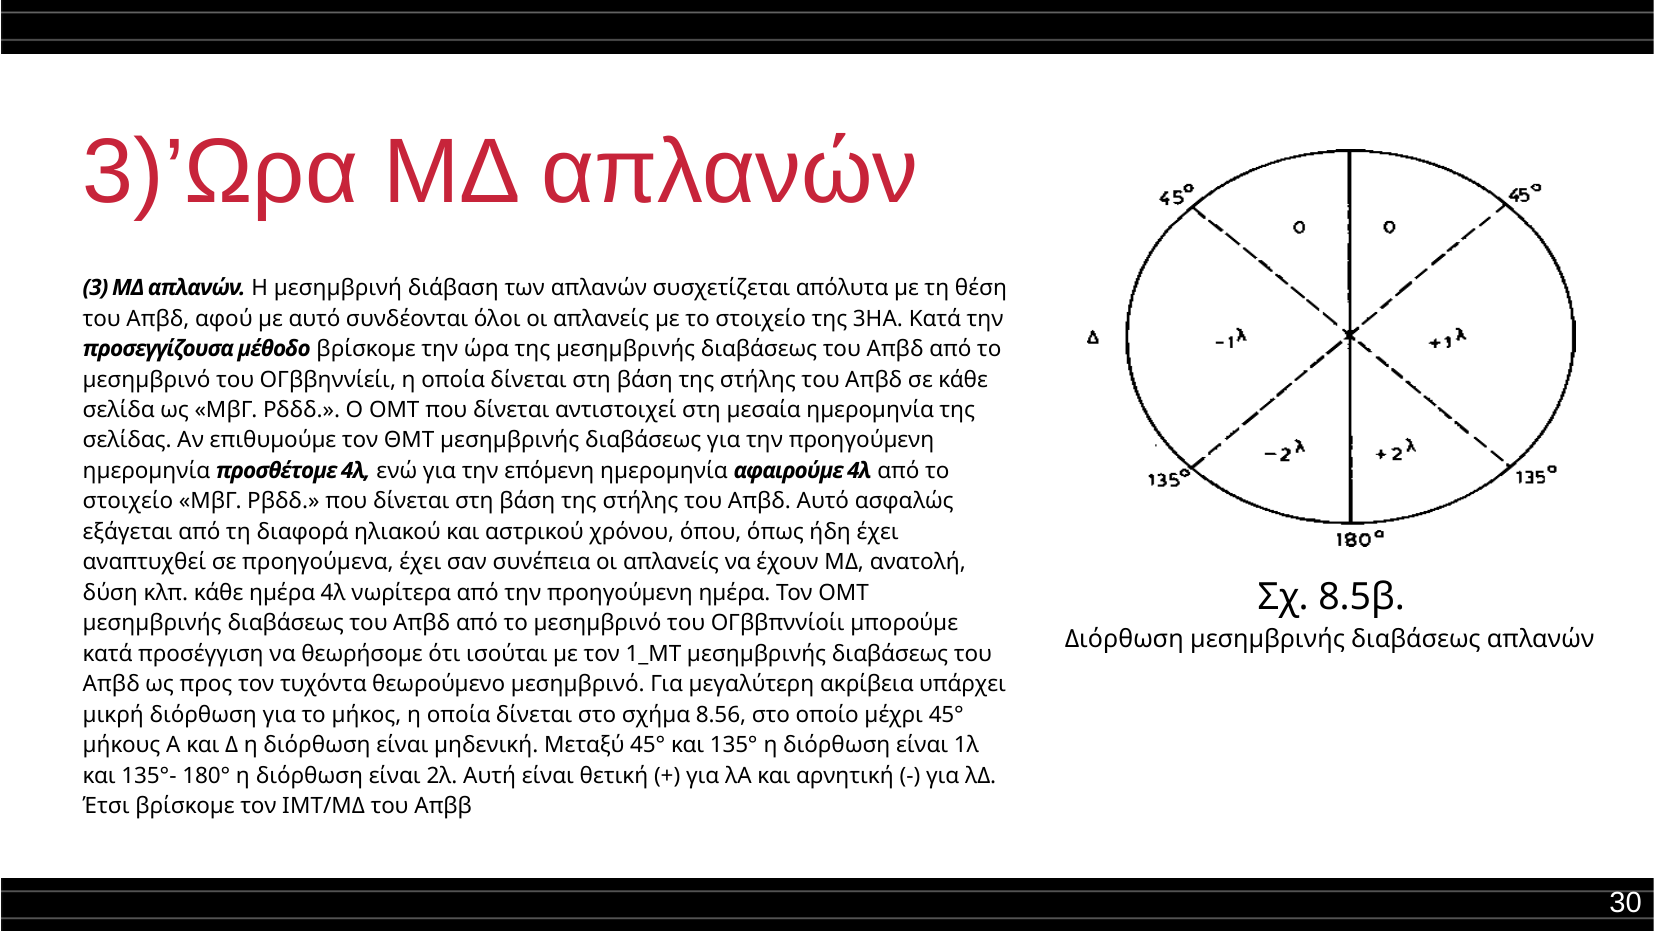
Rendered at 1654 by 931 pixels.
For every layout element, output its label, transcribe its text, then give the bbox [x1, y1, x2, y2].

text_box Σχ. 8.5β. Διόρθωση μεσημβρινής διαβάσεως απλανών [1050, 562, 1613, 648]
picture [1, 878, 1654, 931]
picture [1087, 149, 1576, 547]
title 3)’Ωρα ΜΔ απλανών [82, 92, 1571, 249]
picture [1, 0, 1654, 54]
list (3) ΜΔ απλανών. Η μεσημβρινή διάβαση των απλανών συσχετίζεται απόλυτα με τη θέση του Απβδ, αφού με αυτό συνδέονται όλοι οι απλανείς με το στοιχείο της 3ΗΑ. Κατά την προσεγγίζουσα μέθοδο βρίσκομε την ώρα της μεσημβρινής διαβάσεως του Απβδ από το μεσημβρινό του ΟΓββηννίείι, η οποία δίνεται στη βάση της στήλης του Απβδ σε κάθε σελίδα ως «ΜβΓ. Ρδδδ.». Ο ΟΜΤ που δίνεται αντιστοιχεί στη μεσαία ημερομηνία της σελίδας. Αν επιθυμούμε τον ΘΜΤ μεσημβρινής διαβάσεως για την προηγούμενη ημερομηνία προσθέτομε 4λ, ενώ για την επόμενη ημερομηνία αφαιρούμε 4λ από το στοιχείο «ΜβΓ. Ρβδδ.» που δίνεται στη βάση της στήλης του Απβδ. Αυτό ασφαλώς εξάγεται από τη διαφορά ηλιακού και αστρικού χρόνου, όπου, όπως ήδη έχει αναπτυχθεί σε προηγούμενα, έχει σαν συνέπεια οι απλανείς να έχουν ΜΔ, ανατολή, δύση κλπ. κάθε ημέρα 4λ νωρίτερα από την προηγούμενη ημέρα. Τον ΟΜΤ μεσημβρινής διαβάσεως του Απβδ από το μεσημβρινό του ΟΓββπννίοίι μπορούμε κατά προσέγγιση να θεωρήσομε ότι ισούται με τον 1_ΜΤ μεσημβρινής διαβάσεως του Απβδ ως προς τον τυχόντα θεωρούμενο μεσημβρινό. Για μεγαλύτερη ακρίβεια υπάρχει μικρή διόρθωση για το μήκος, η οποία δίνεται στο σχήμα 8.56, στο οποίο μέχρι 45° μήκους Α και Δ η διόρθωση είναι μηδενική. Μεταξύ 45° και 135° η διόρθωση είναι 1λ και 135°- 180° η διόρθωση είναι 2λ. Αυτή είναι θετική (+) για λΑ και αρνητική (-) για λΔ. Έτσι βρίσκομε τον ΙΜΤ/ΜΔ του Απββ [82, 271, 1013, 826]
